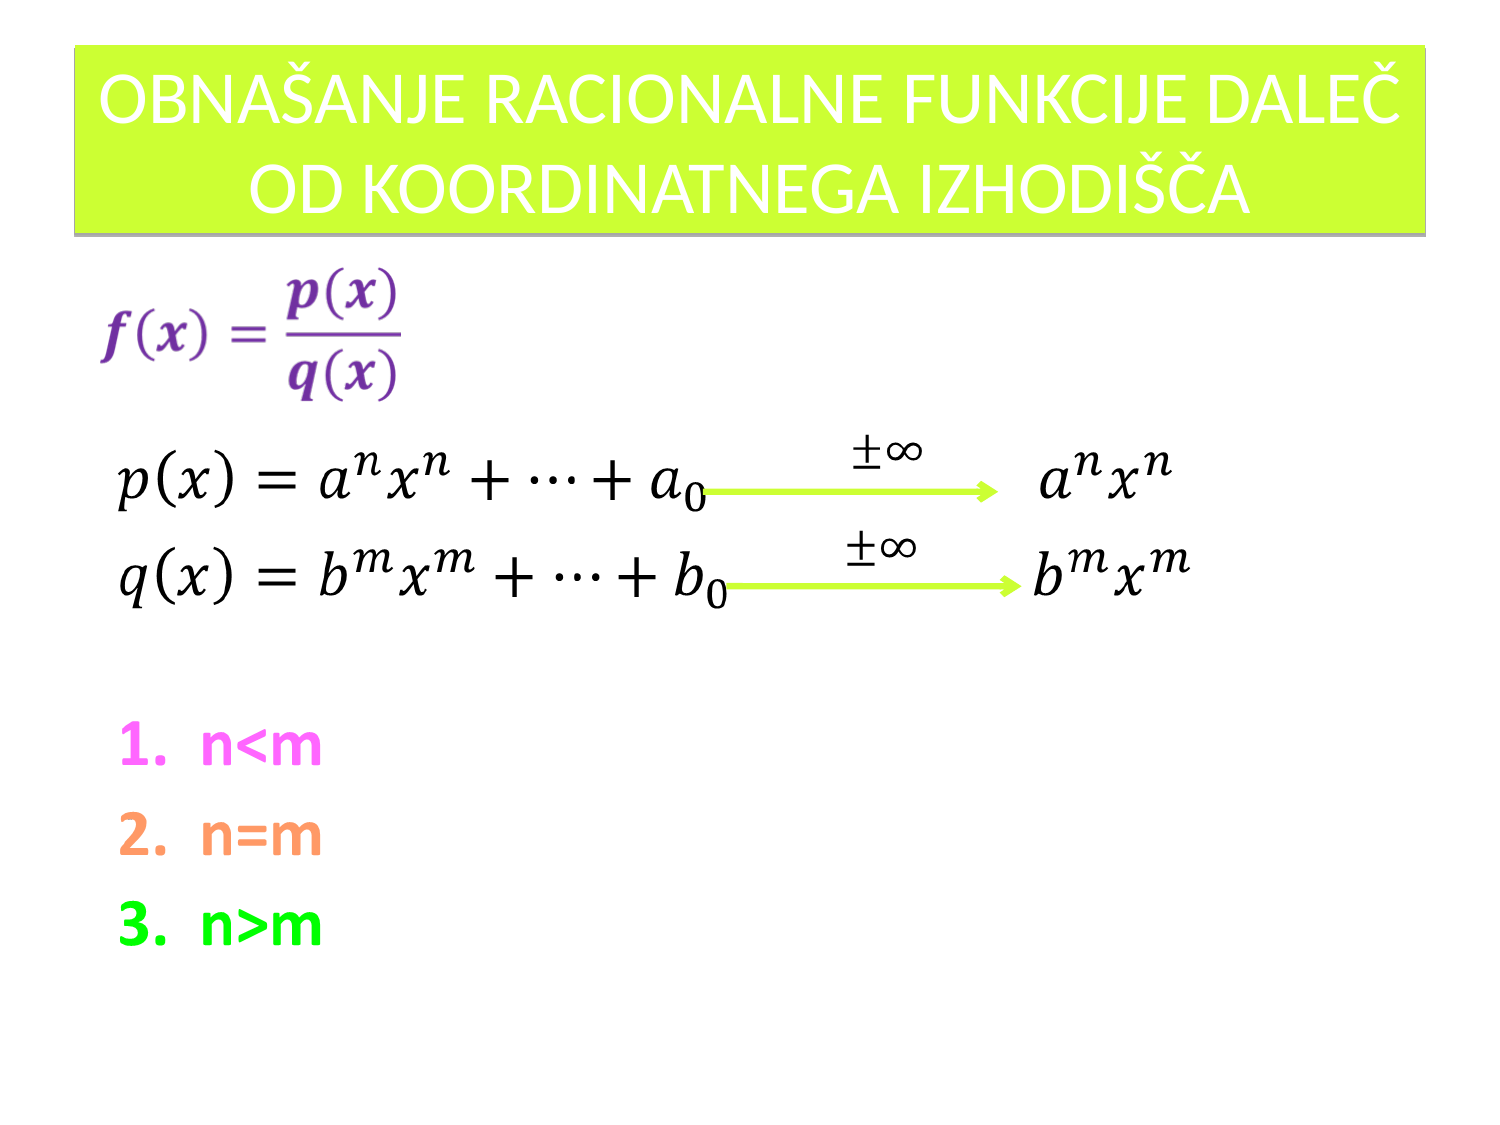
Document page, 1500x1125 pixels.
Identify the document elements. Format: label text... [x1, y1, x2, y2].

picture [100, 267, 401, 402]
list [75, 262, 1425, 1005]
title OBNAŠANJE RACIONALNE FUNKCIJE DALEČ OD KOORDINATNEGA IZHODIŠČA [75, 45, 1425, 233]
